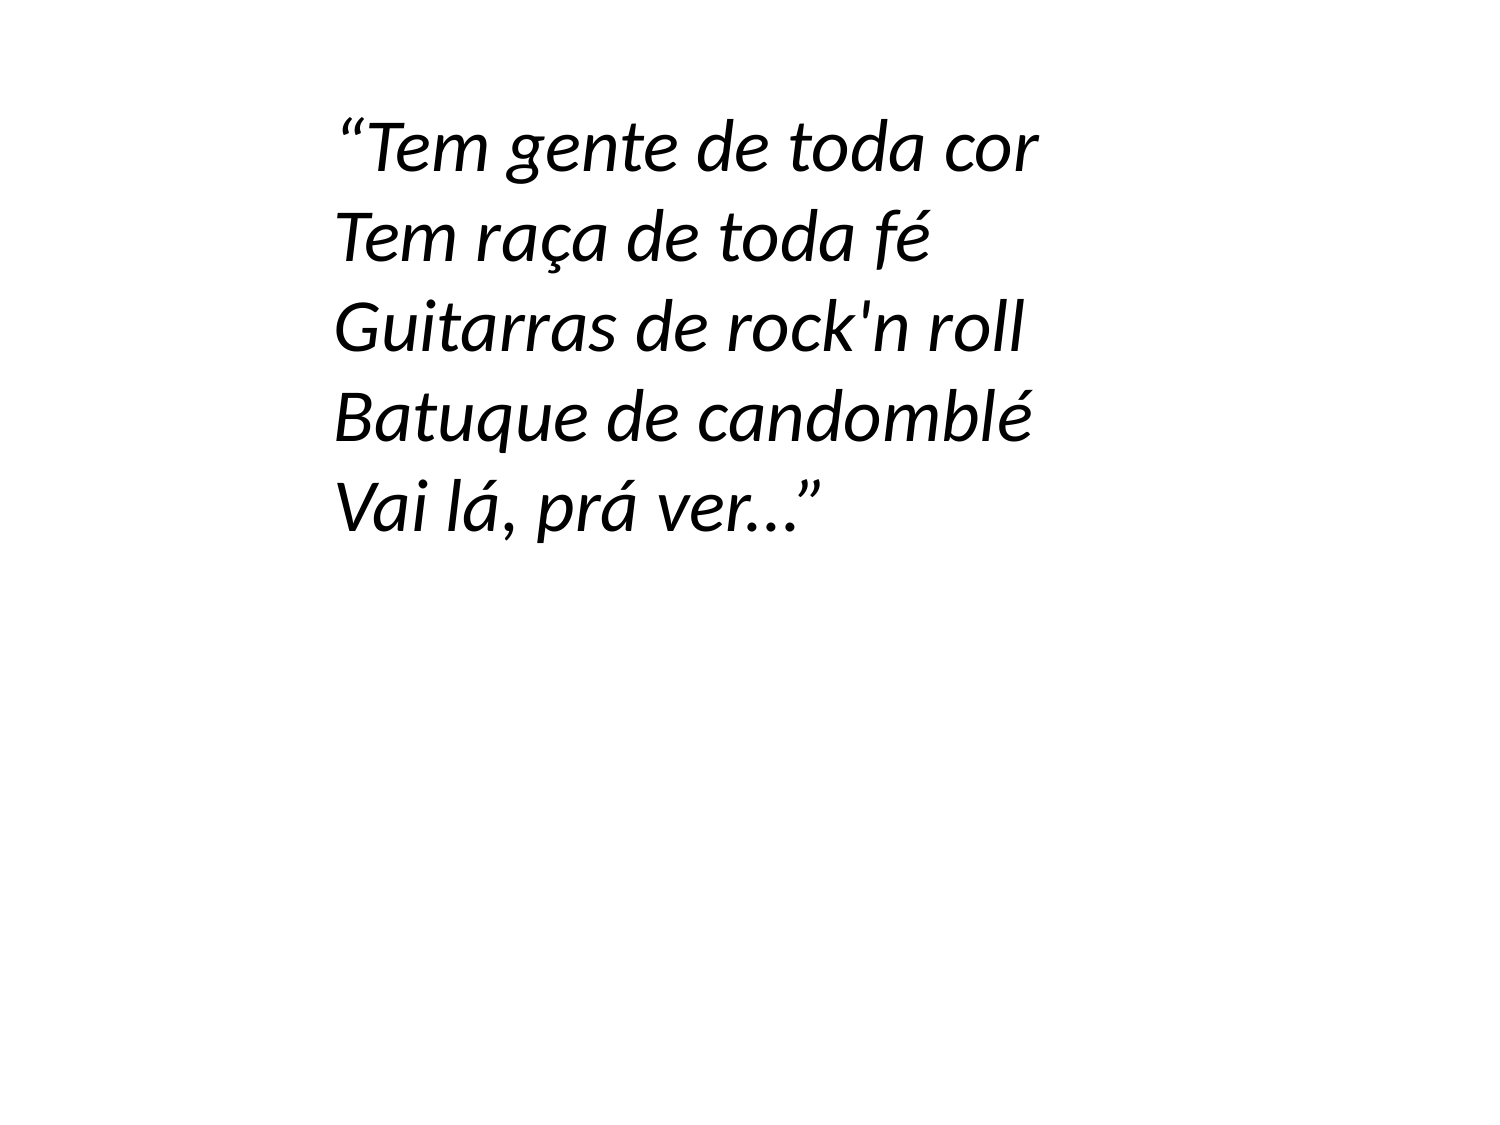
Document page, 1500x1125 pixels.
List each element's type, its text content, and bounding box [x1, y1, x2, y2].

text_box “Tem gente de toda cor Tem raça de toda fé Guitarras de rock'n roll Batuque de candomblé Vai lá, prá ver...” [318, 89, 1211, 644]
